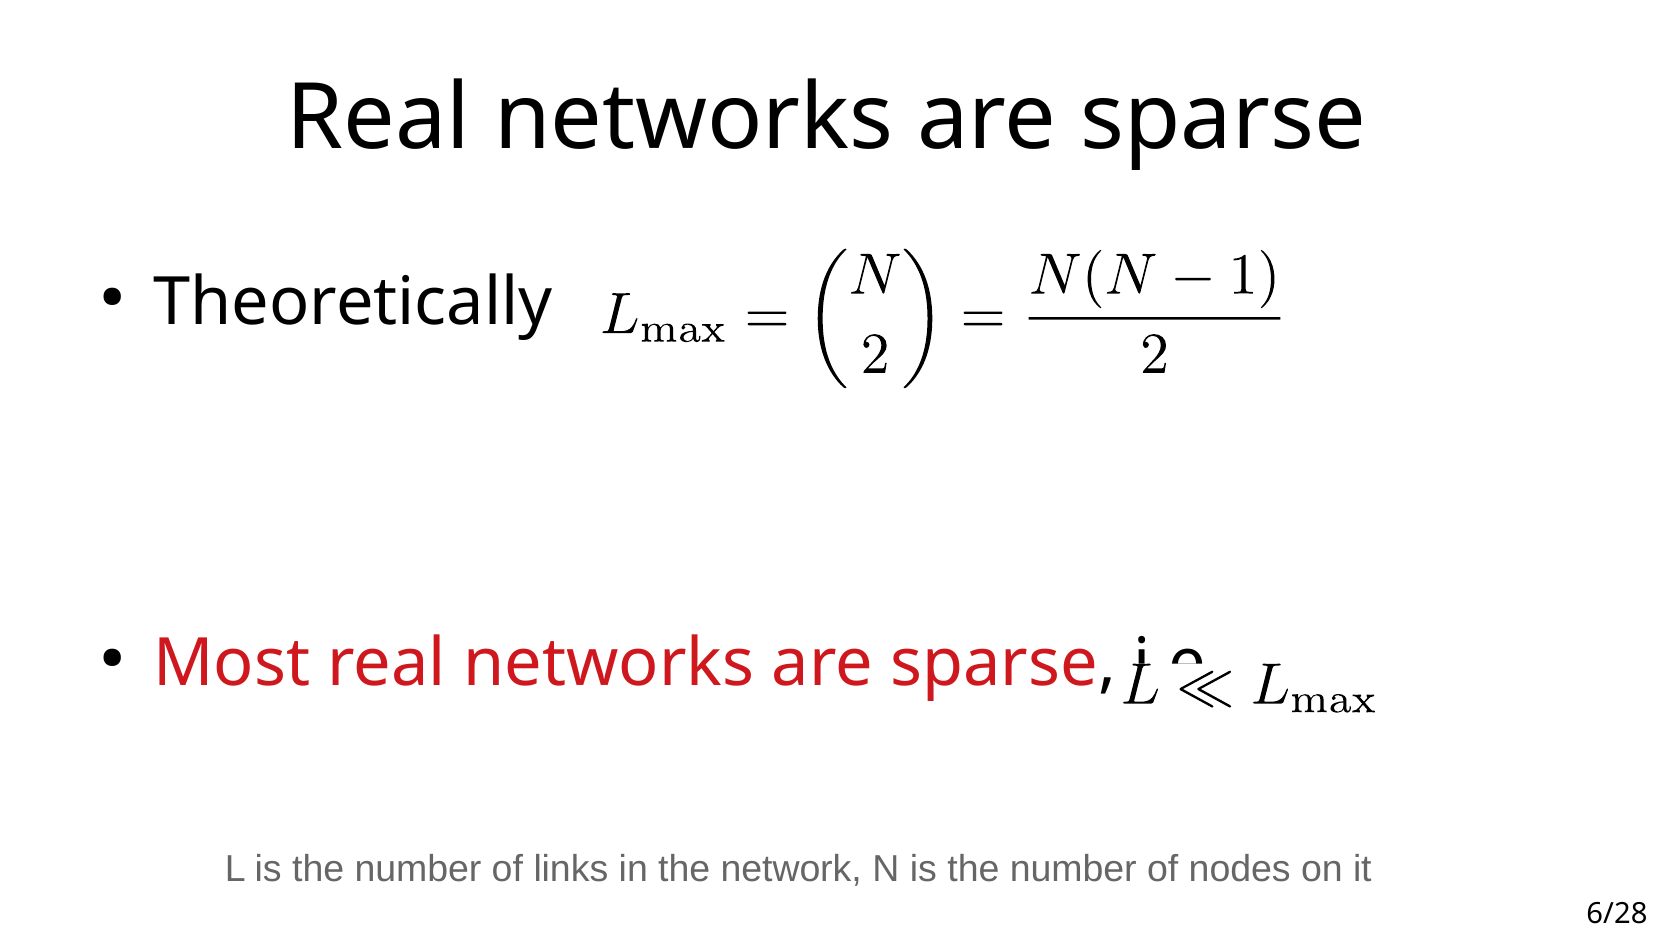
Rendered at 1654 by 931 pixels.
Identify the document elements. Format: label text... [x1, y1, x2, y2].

text_box [1120, 663, 1376, 713]
text_box [600, 248, 1281, 389]
list Theoretically Most real networks are sparse, i.e., [82, 253, 1571, 793]
text_box L is the number of links in the network, N is the number of nodes on it [210, 840, 1546, 897]
title Real networks are sparse [82, 1, 1571, 226]
